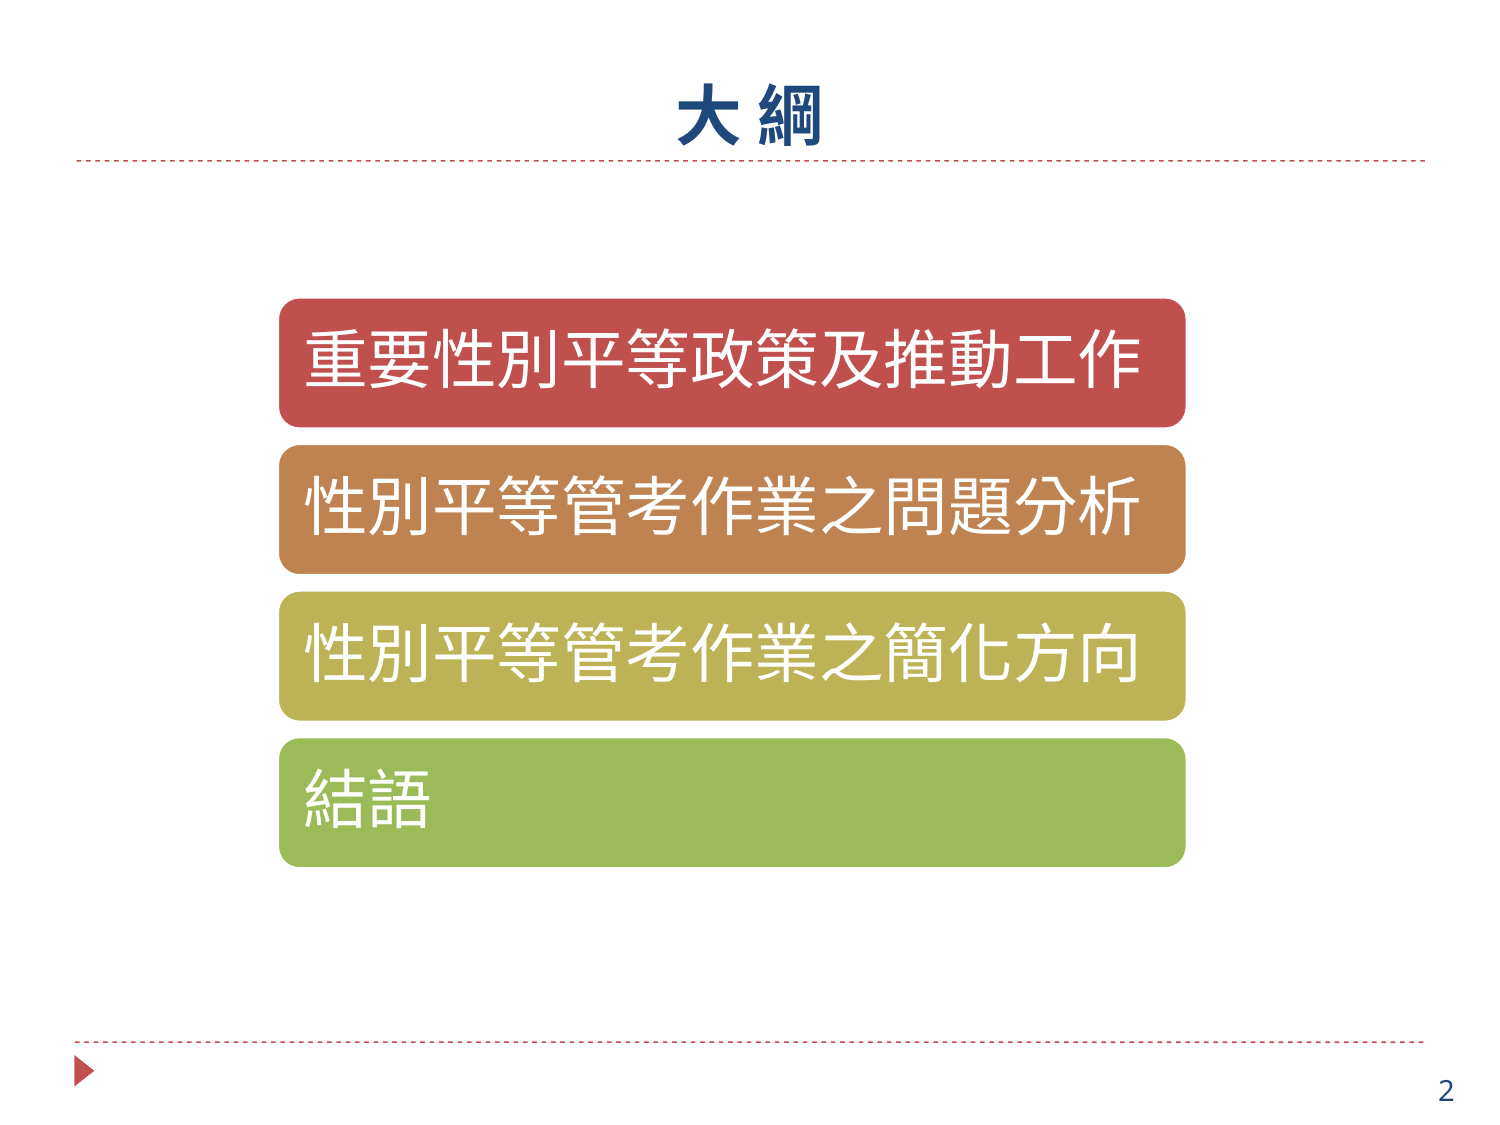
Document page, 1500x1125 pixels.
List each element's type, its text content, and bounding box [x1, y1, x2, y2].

text_box 性別平等管考作業之問題分析 [277, 443, 1188, 576]
text_box 結語 [277, 736, 1188, 869]
text_box 2 [1423, 1065, 1500, 1125]
text_box 性別平等管考作業之簡化方向 [277, 590, 1188, 723]
title 大 綱 [75, 24, 1426, 161]
text_box 重要性別平等政策及推動工作 [277, 296, 1188, 429]
